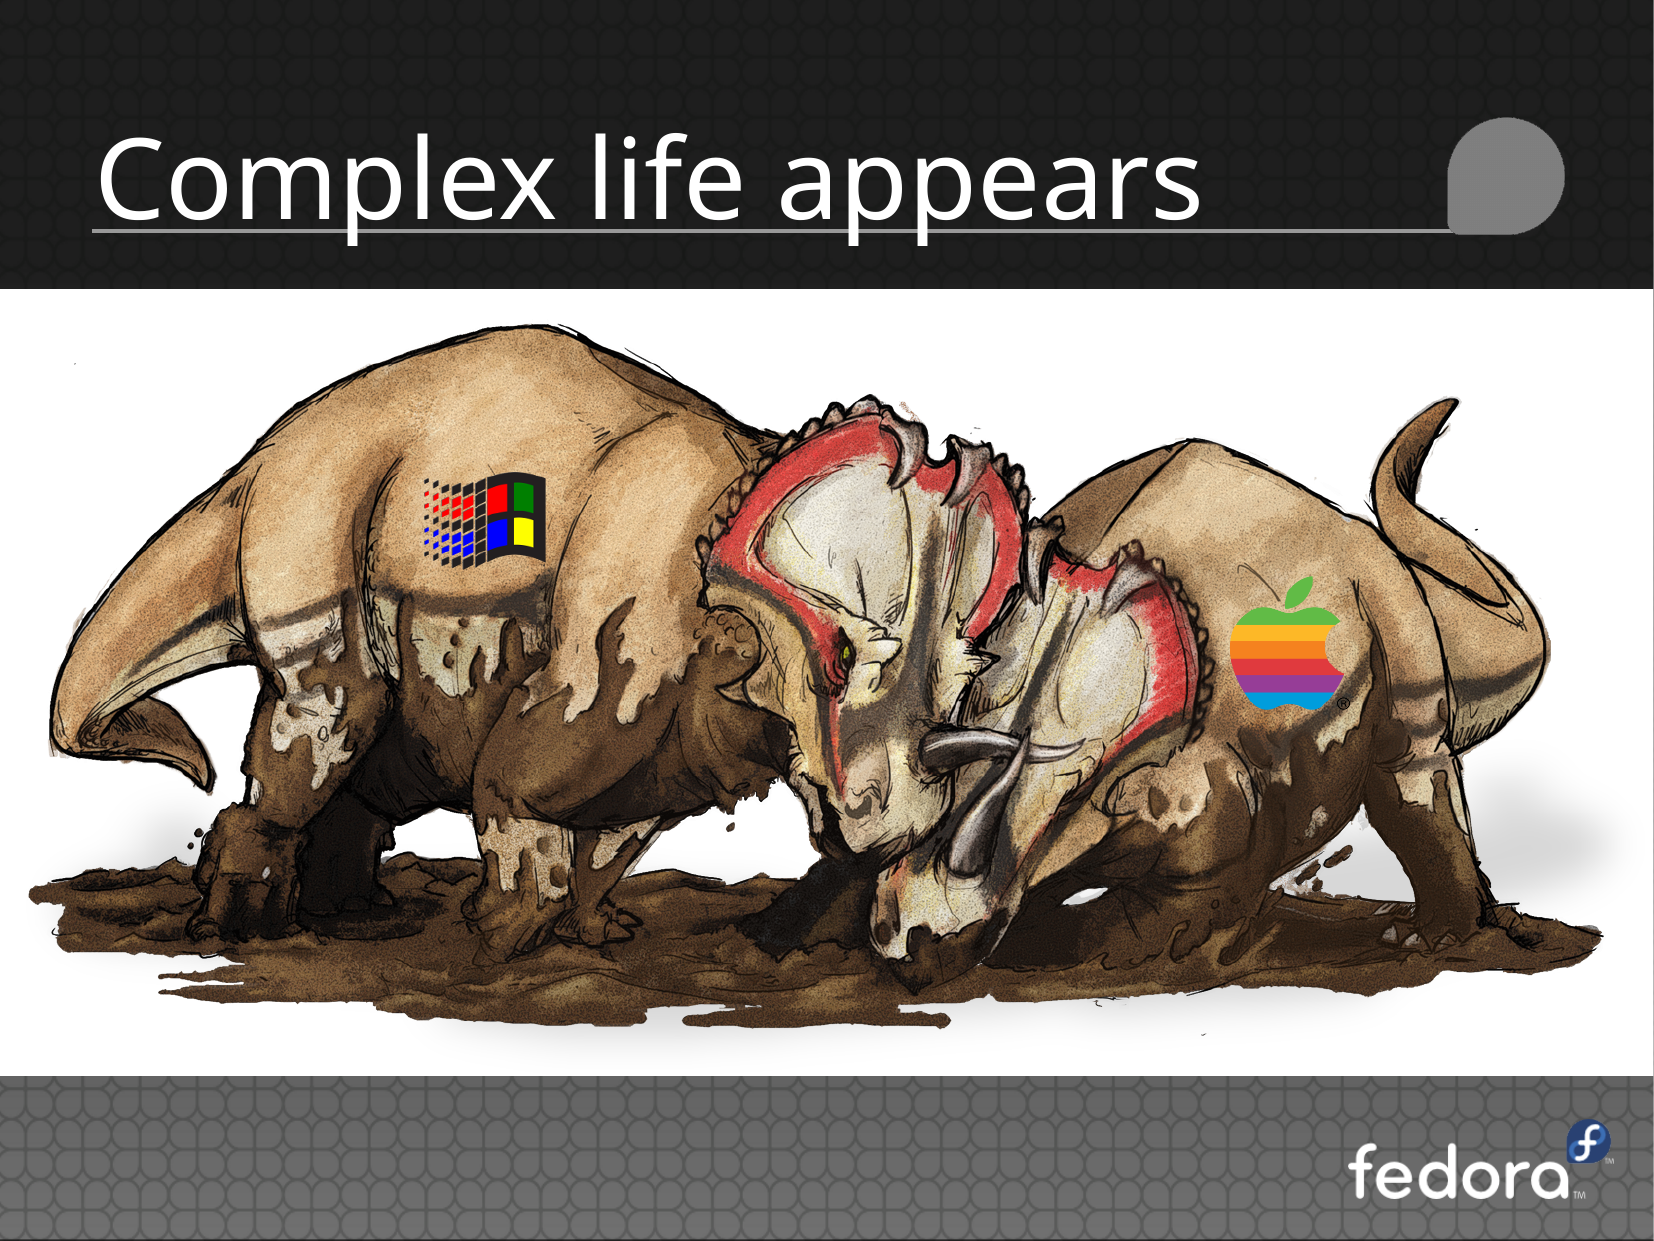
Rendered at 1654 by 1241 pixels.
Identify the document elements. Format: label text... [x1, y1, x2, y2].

title Complex life appears [94, 100, 1426, 251]
picture [0, 0, 1654, 1241]
